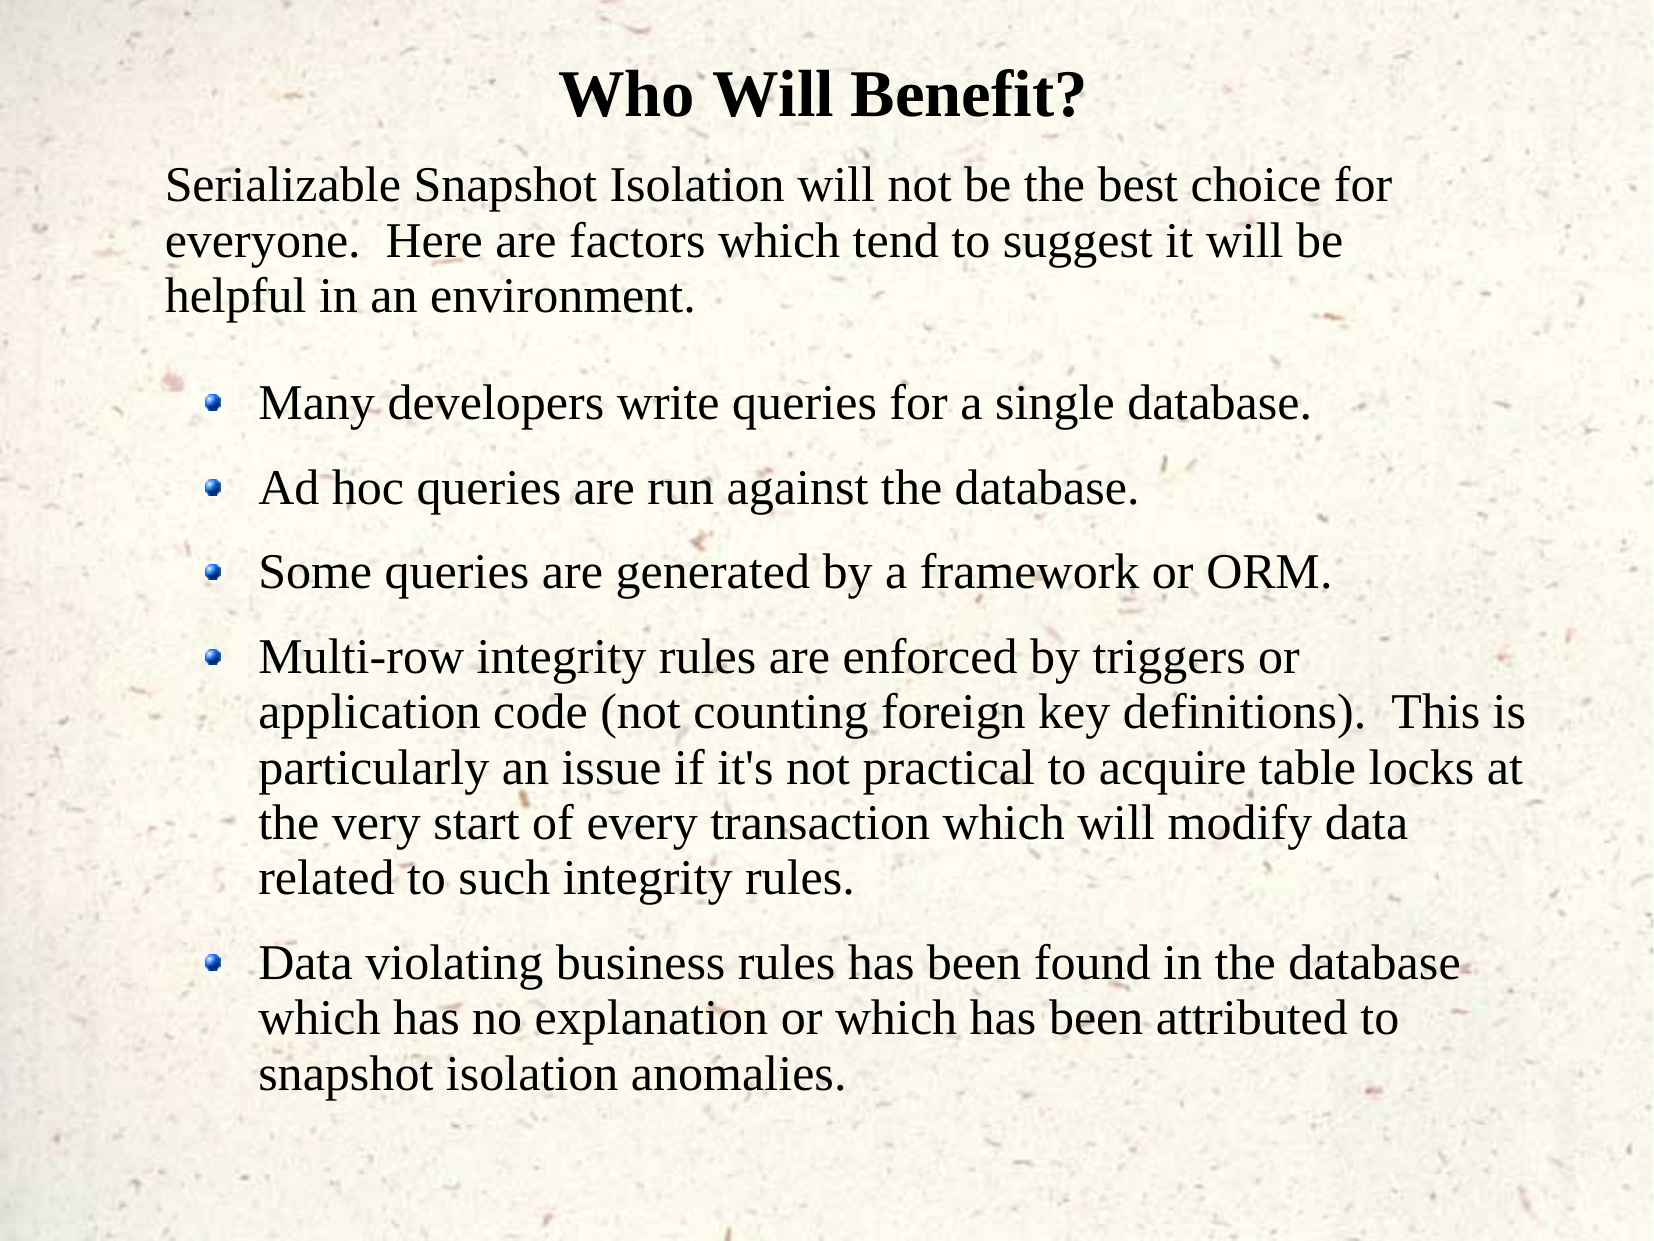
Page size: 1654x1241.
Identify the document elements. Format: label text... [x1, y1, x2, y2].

picture [0, 0, 1654, 1241]
text_box Serializable Snapshot Isolation will not be the best choice for everyone. Here are factors which tend to suggest it will be helpful in an environment. [150, 150, 1501, 347]
list Many developers write queries for a single database. Ad hoc queries are run against the database. Some queries are generated by a framework or ORM. Multi-row integrity rules are enforced by triggers or application code (not counting foreign key definitions). This is particularly an issue if it's not practical to acquire table locks at the very start of every transaction which will modify data related to such integrity rules. Data violating business rules has been found in the database which has no explanation or which has been attributed to snapshot isolation anomalies. [187, 375, 1536, 1163]
title Who Will Benefit? [112, 37, 1535, 151]
